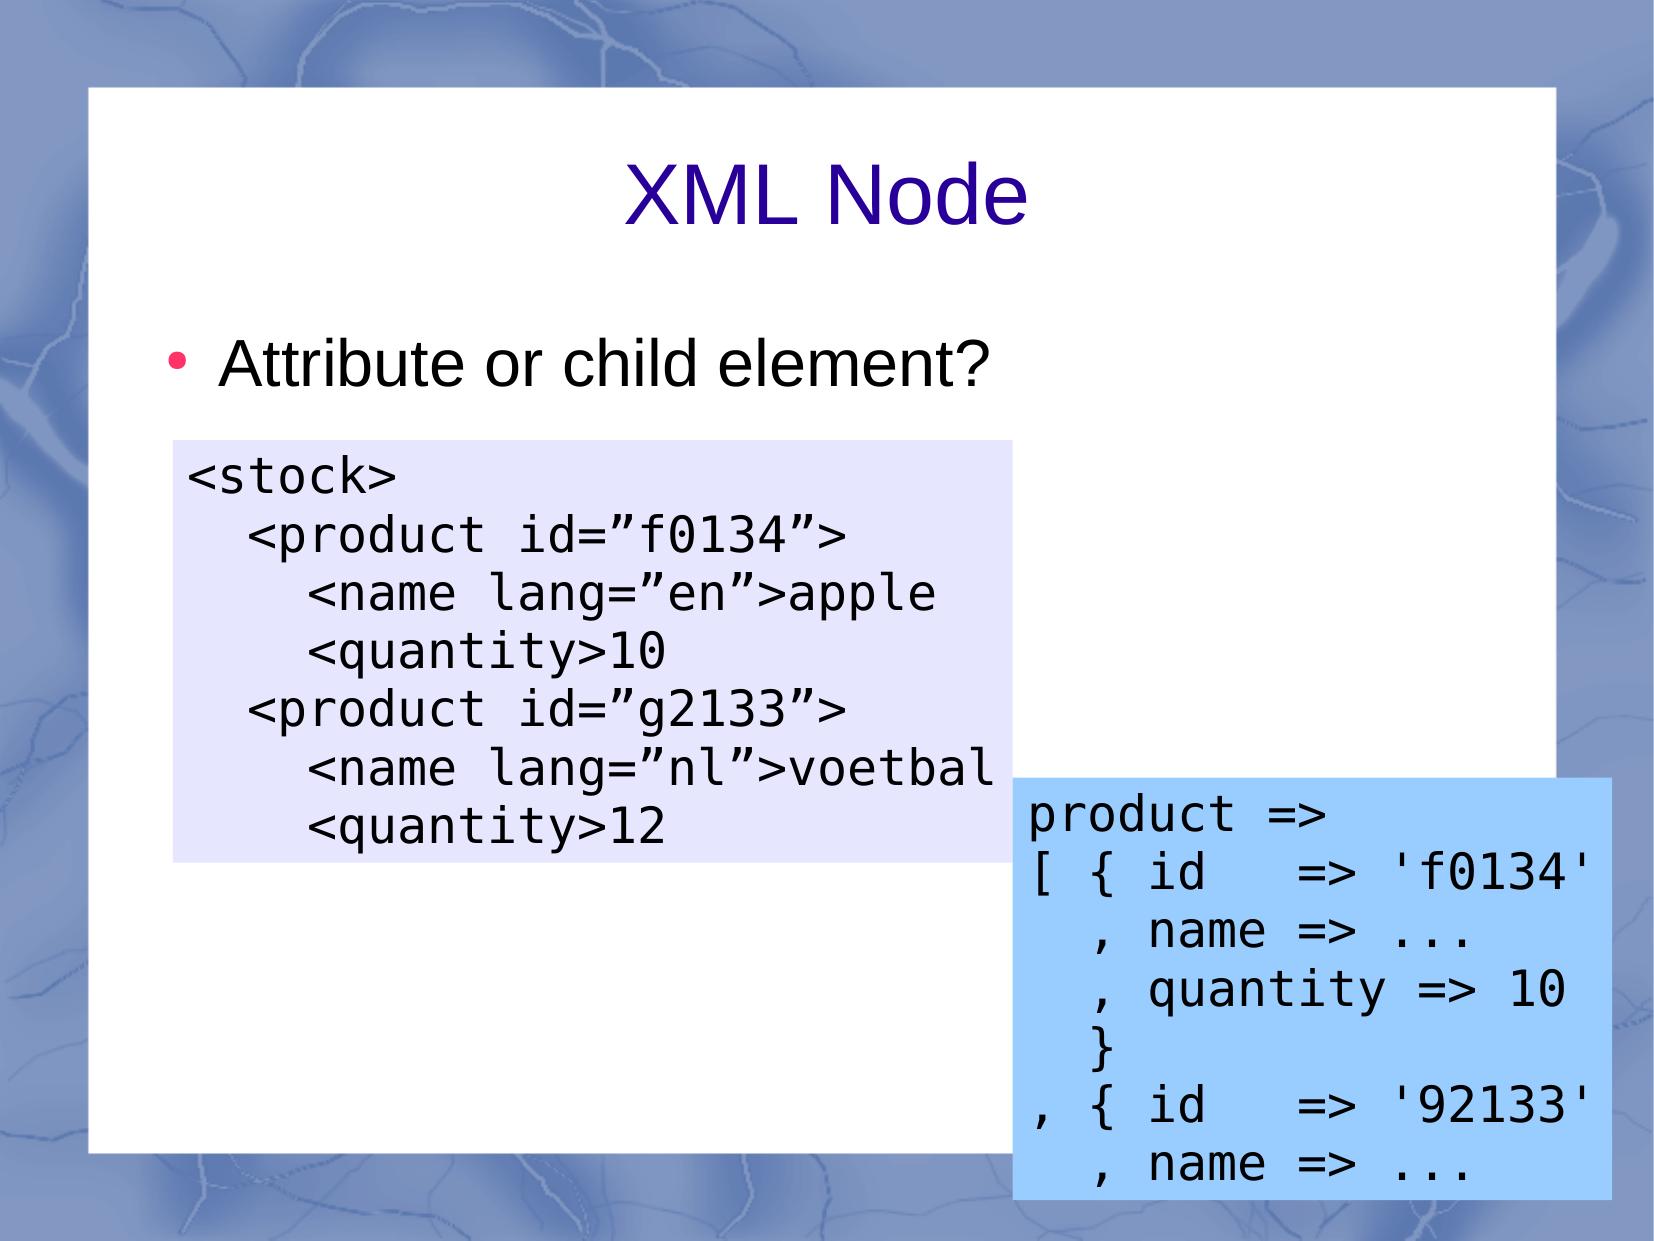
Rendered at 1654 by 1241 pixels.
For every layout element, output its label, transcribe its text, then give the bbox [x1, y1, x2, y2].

text_box product => [ { id => 'f0134' , name => ... , quantity => 10 } , { id => '92133' , name => ... [1012, 777, 1613, 1201]
title XML Node [118, 90, 1536, 298]
text_box <stock> <product id=”f0134”> <name lang=”en”>apple <quantity>10 <product id=”g2133”> <name lang=”nl”>voetbal <quantity>12 [172, 440, 1013, 863]
picture [0, 0, 1654, 1241]
list Attribute or child element? [147, 325, 1506, 1232]
